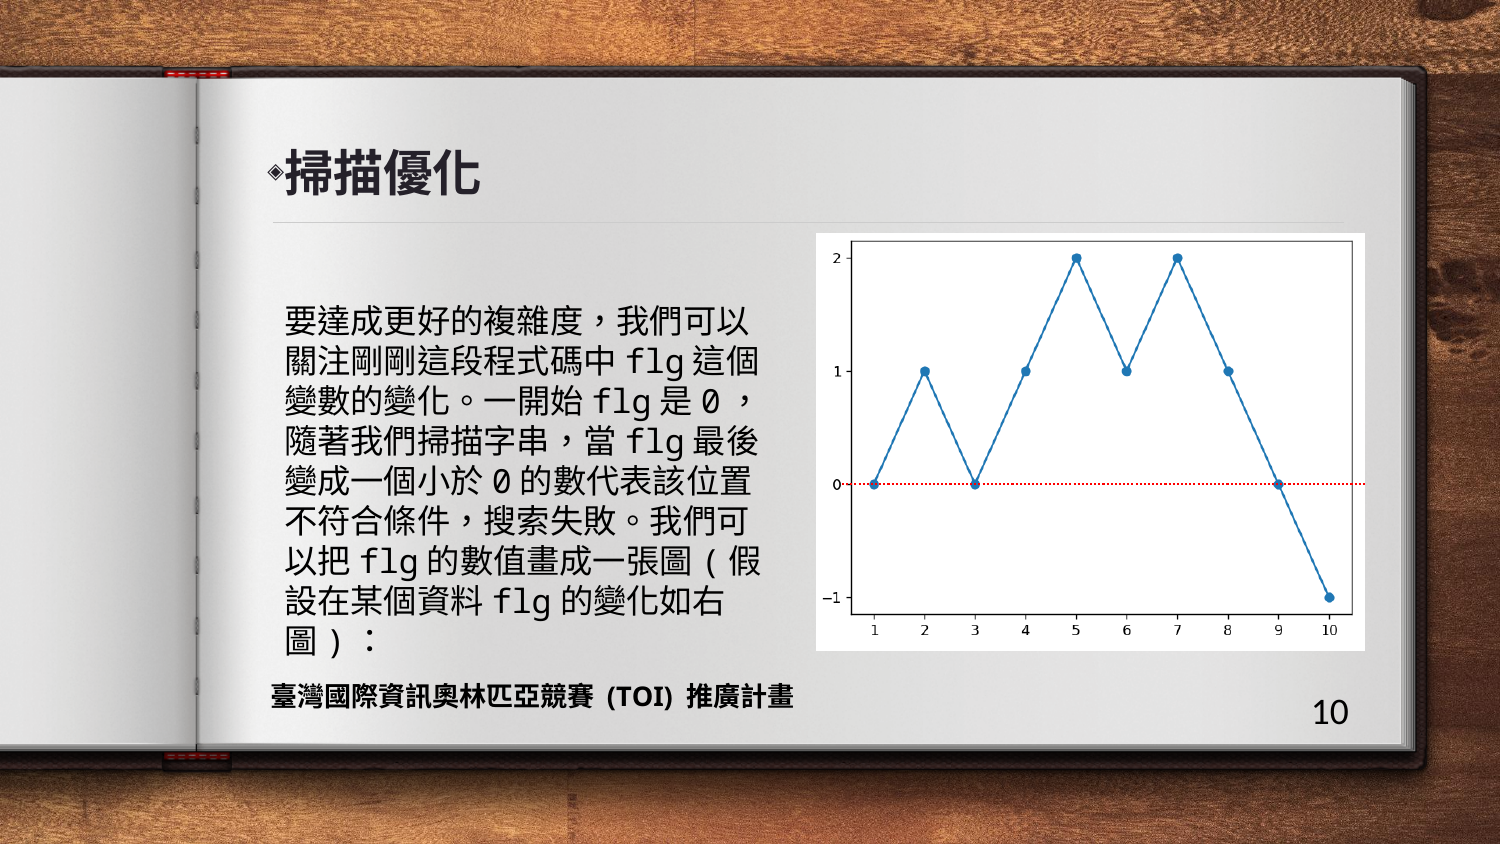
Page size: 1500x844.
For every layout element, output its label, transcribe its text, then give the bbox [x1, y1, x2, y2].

list 掃描優化 [252, 126, 1194, 216]
text_box [1295, 672, 1386, 737]
picture [816, 233, 1365, 651]
text_box 要達成更好的複雜度，我們可以關注剛剛這段程式碼中flg這個變數的變化。一開始flg是0，隨著我們掃描字串，當flg最後變成一個小於0的數代表該位置不符合條件，搜索失敗。我們可以把flg的數值畫成一張圖(假設在某個資料flg的變化如右圖)： [269, 293, 797, 632]
